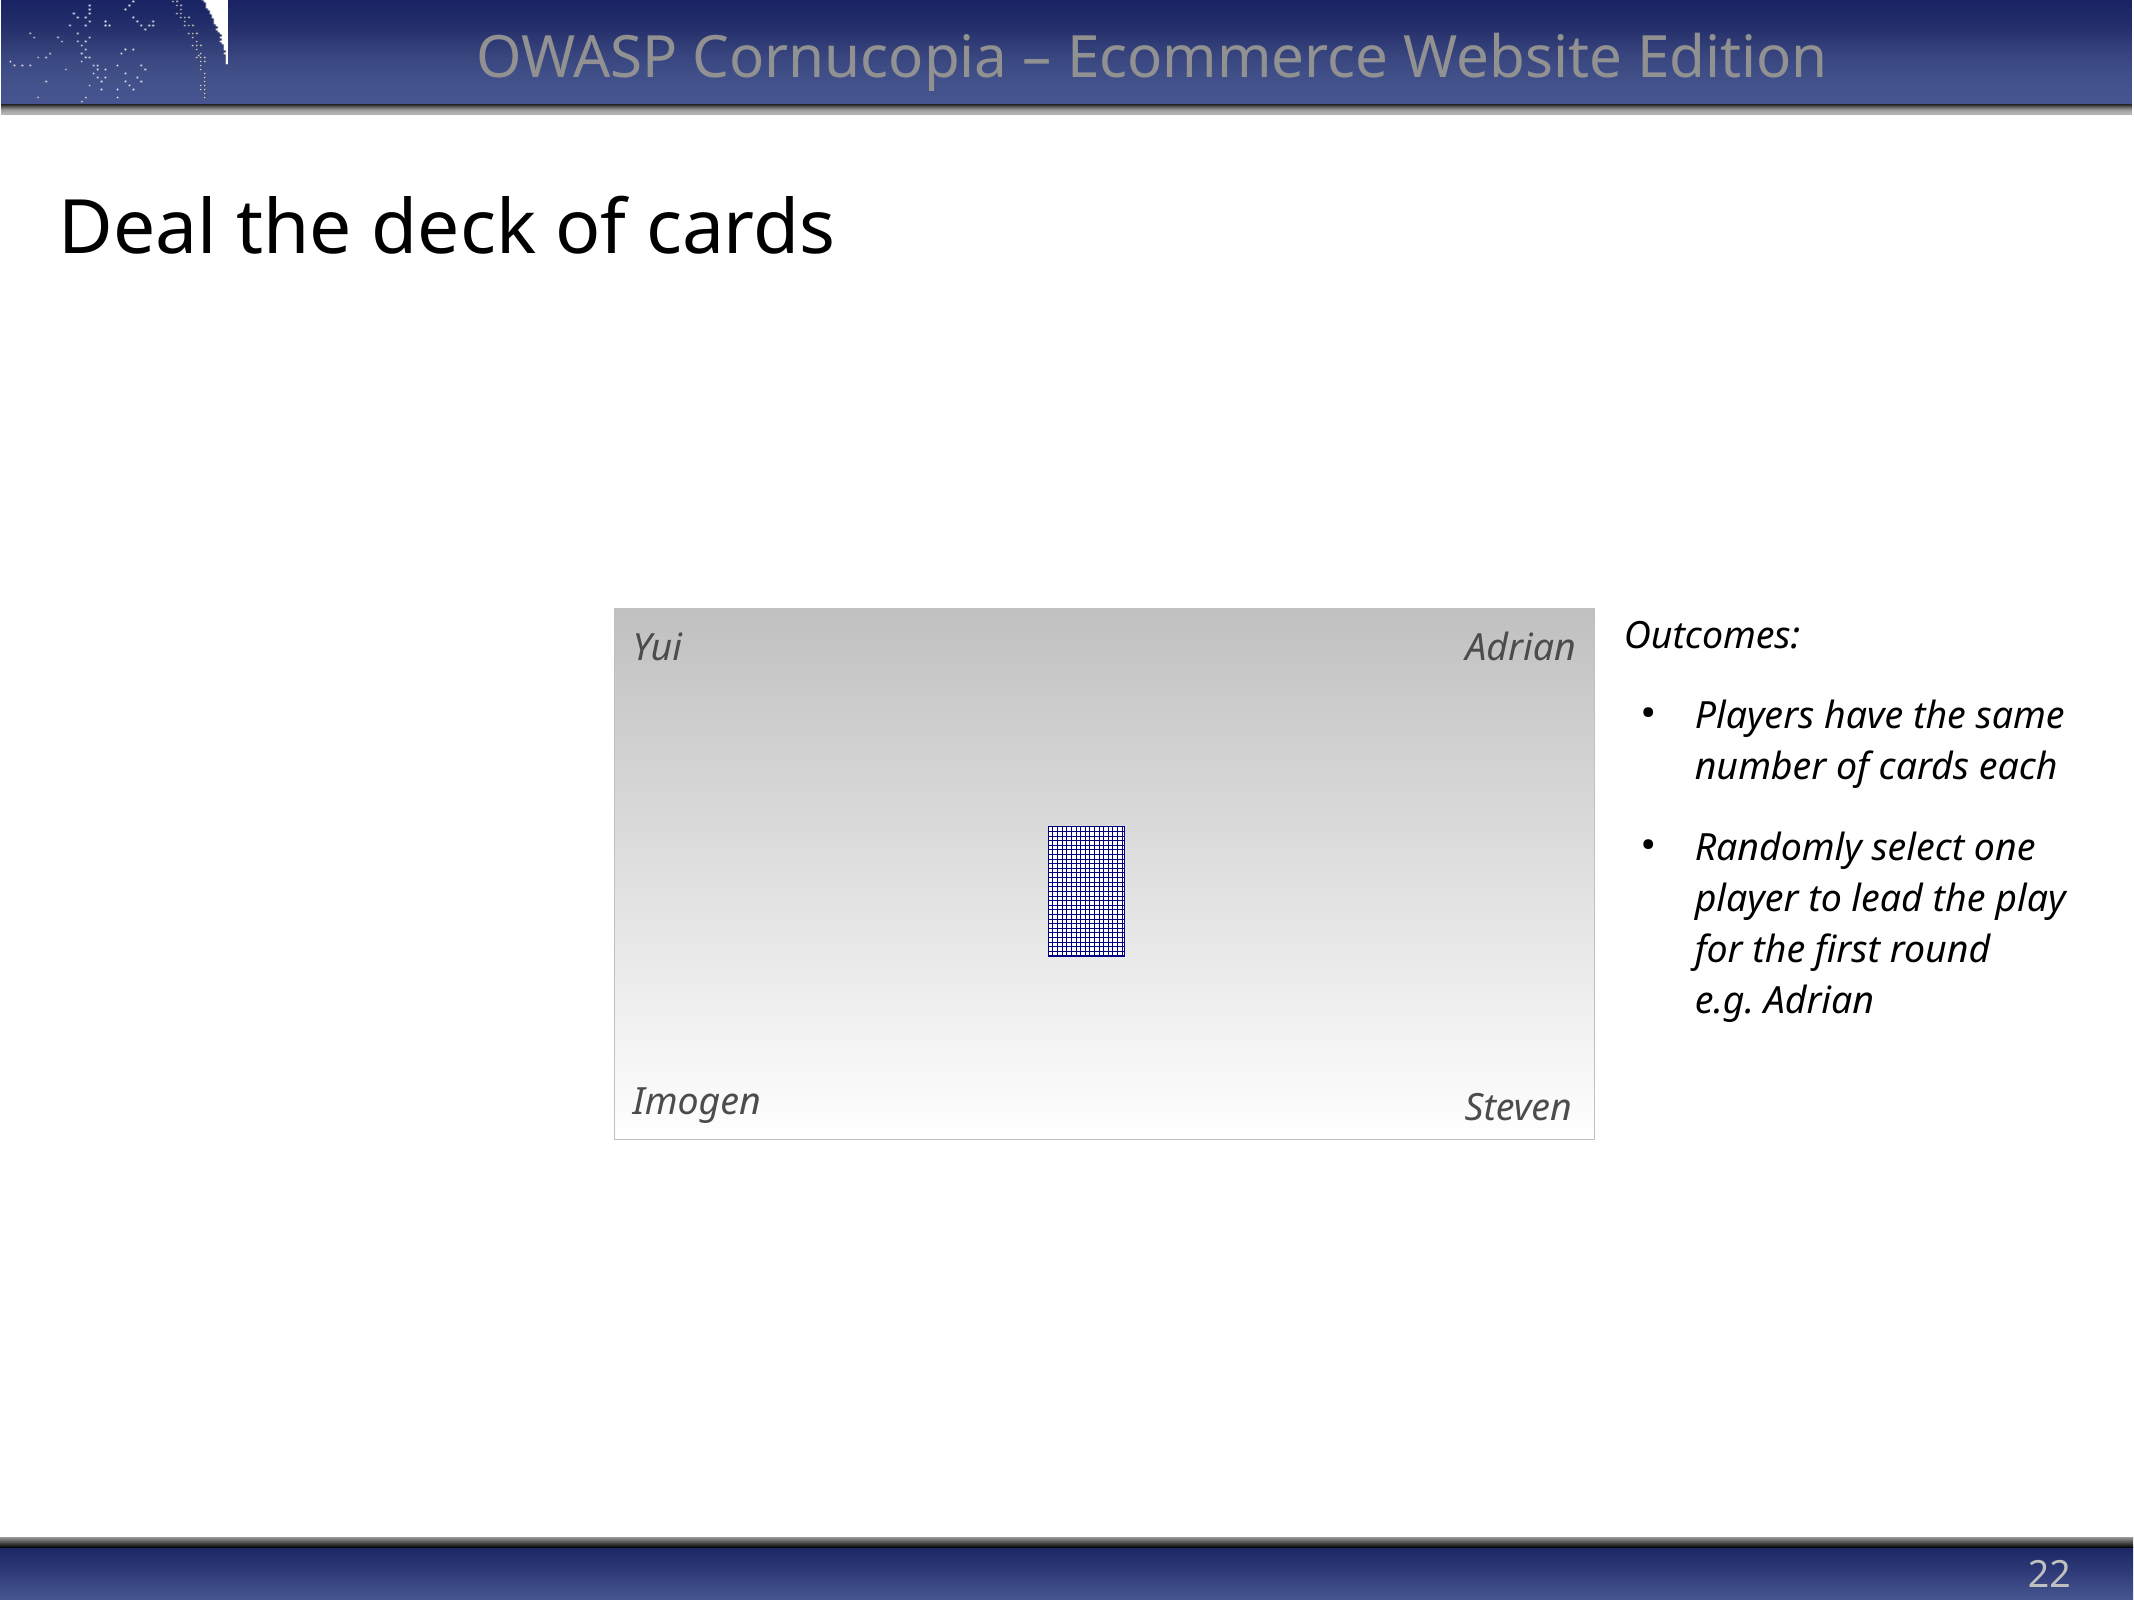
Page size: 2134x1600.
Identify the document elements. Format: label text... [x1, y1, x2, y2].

title Deal the deck of cards [58, 124, 2126, 325]
list Yui [632, 620, 739, 681]
list Steven [1464, 1080, 1588, 1141]
list Adrian [1465, 620, 1624, 681]
list [614, 608, 1595, 1140]
list Imogen [632, 1074, 798, 1135]
list Outcomes: Players have the same number of cards each Randomly select one player to lead the play for the first round e.g. Adrian [1624, 608, 2093, 1199]
